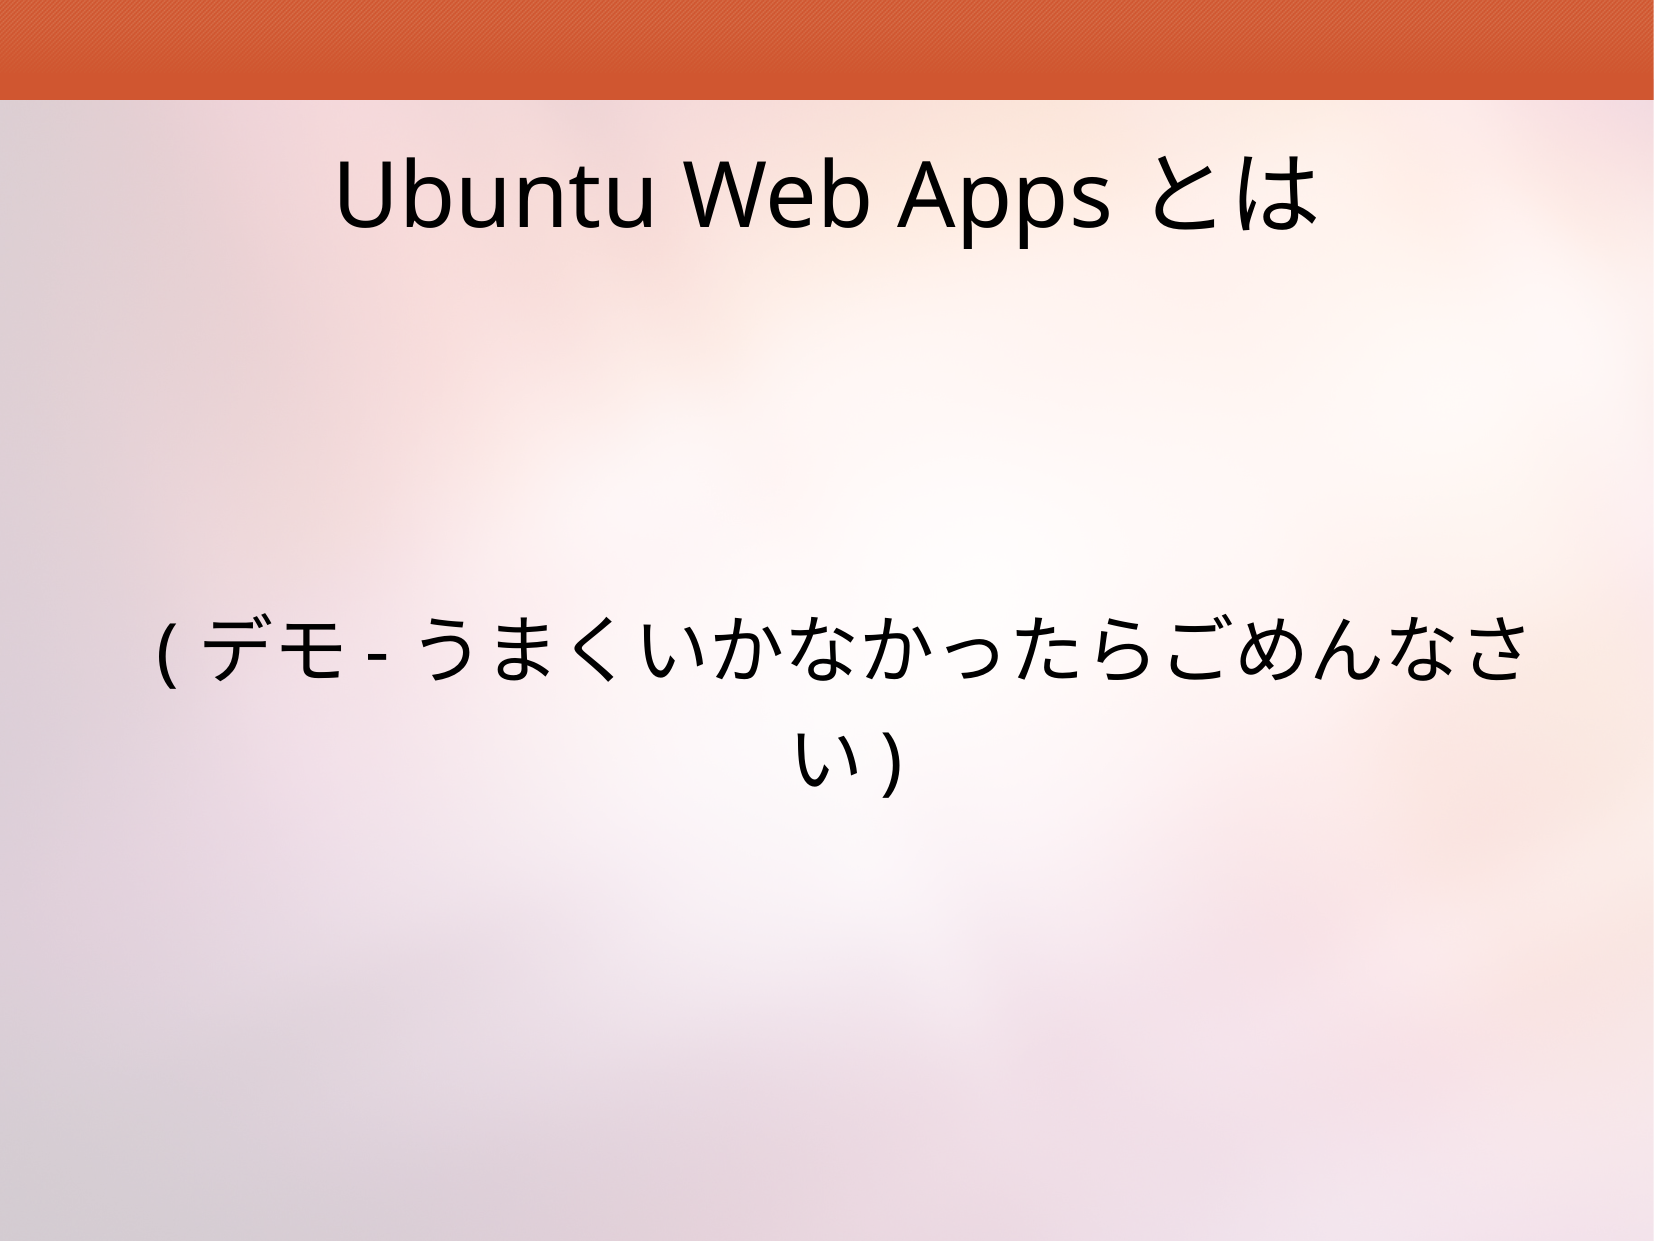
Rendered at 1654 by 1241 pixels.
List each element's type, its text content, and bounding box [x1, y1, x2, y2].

list ( デモ - うまくいかなかったらごめんなさい ) [82, 590, 1538, 1158]
title Ubuntu Web Apps とは [82, 118, 1571, 257]
picture [0, 0, 1654, 1241]
